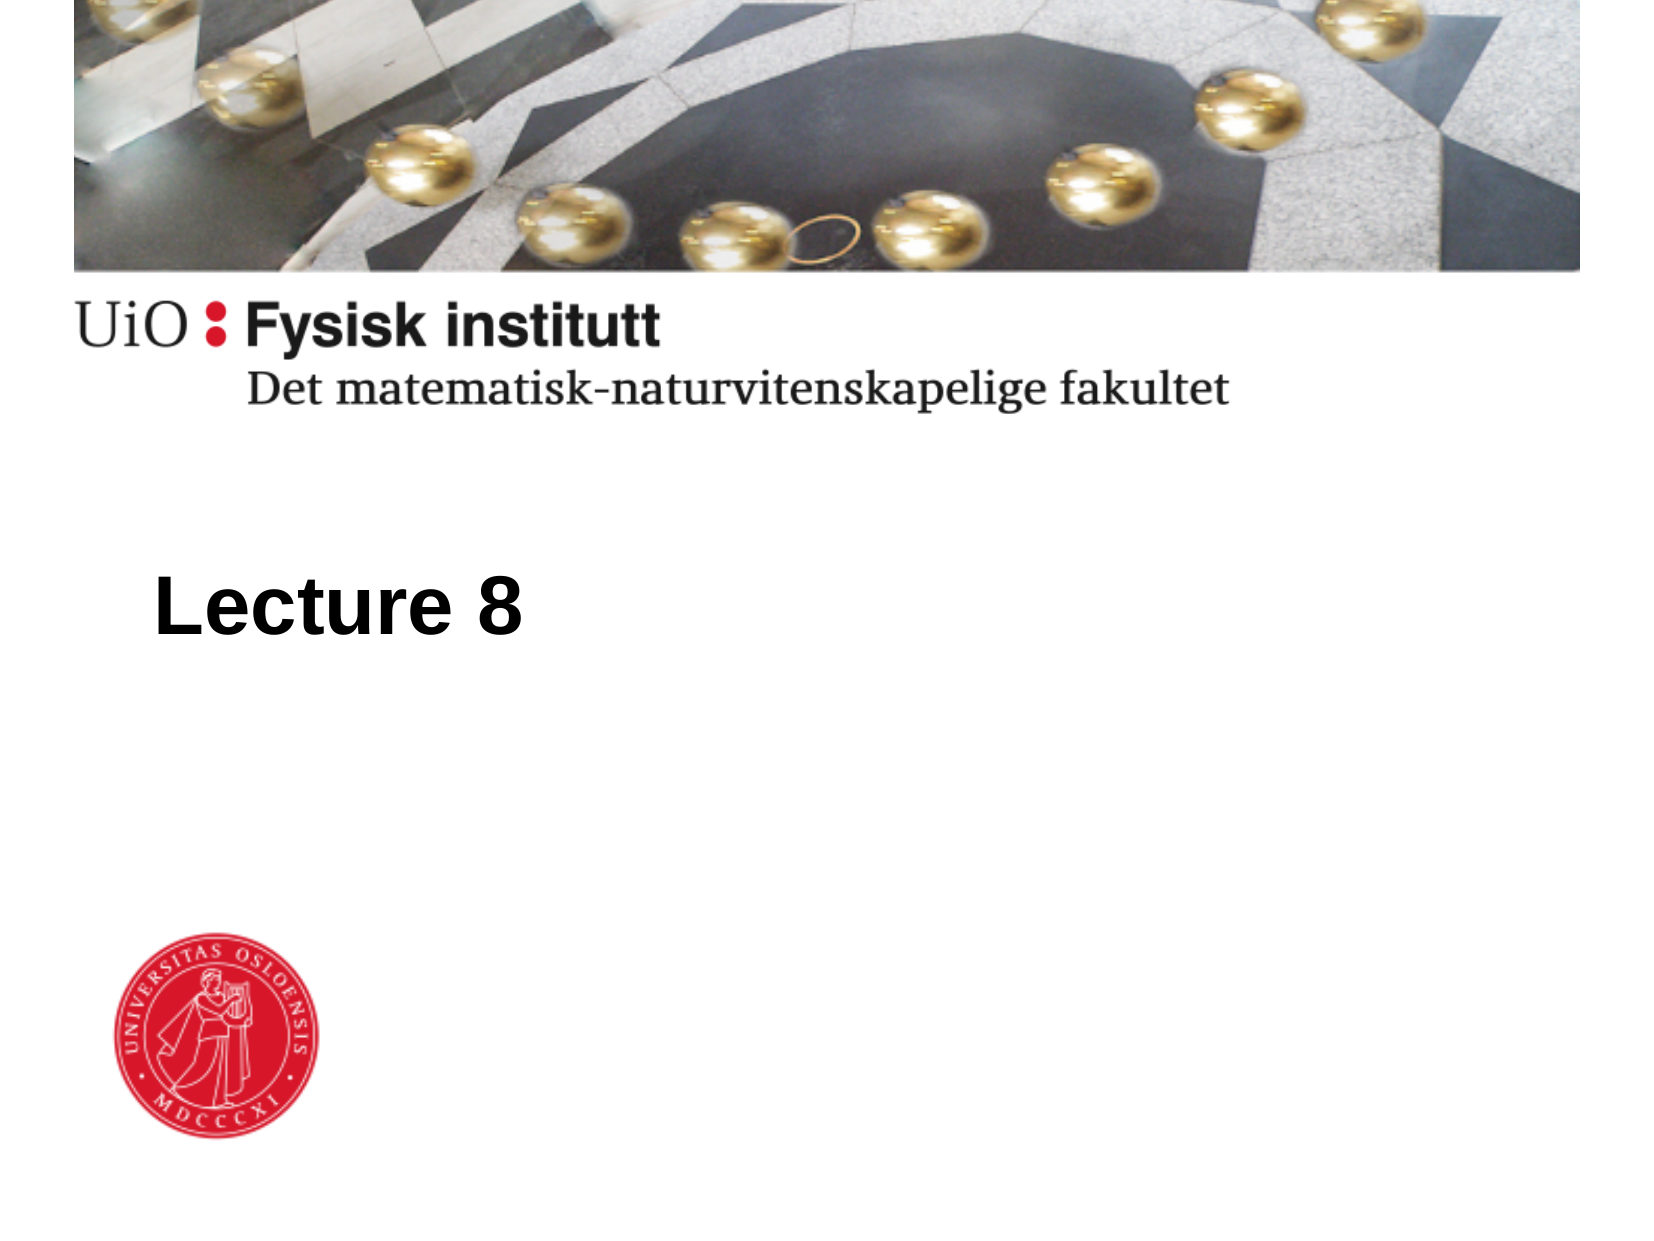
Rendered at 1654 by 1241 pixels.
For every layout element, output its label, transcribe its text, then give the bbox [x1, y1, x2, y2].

picture [72, 292, 1238, 420]
subtitle Lecture 8 [153, 512, 1418, 699]
picture [109, 927, 326, 1147]
picture [74, 0, 1580, 280]
